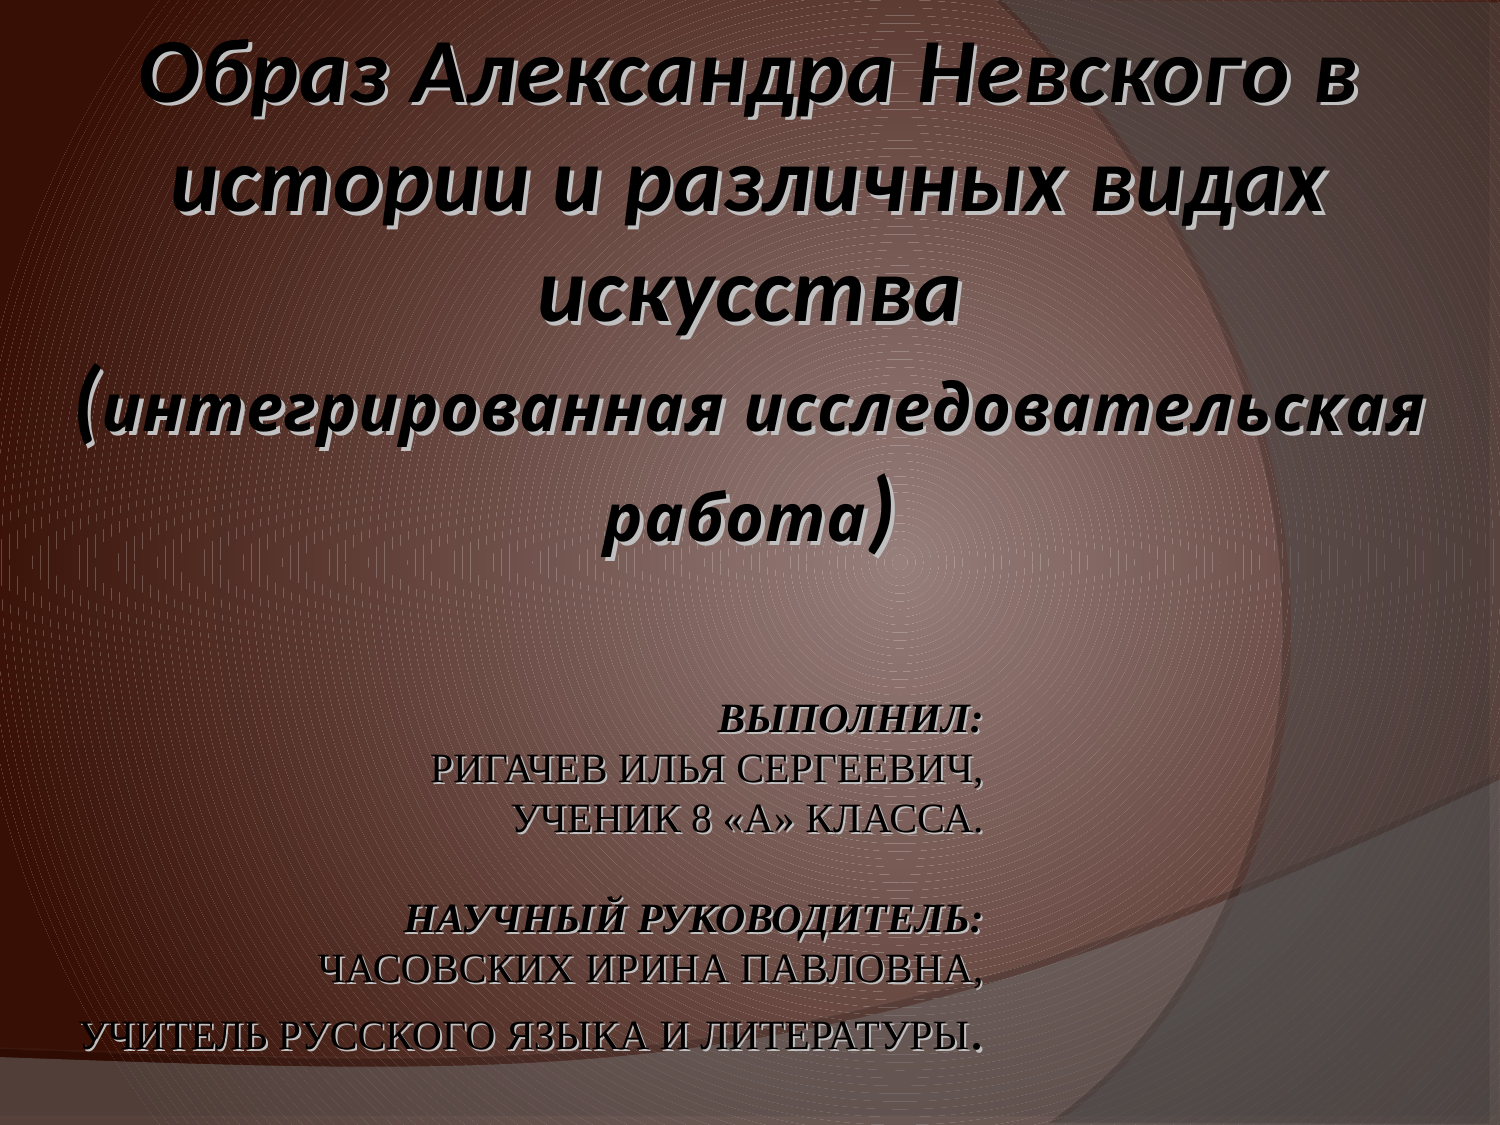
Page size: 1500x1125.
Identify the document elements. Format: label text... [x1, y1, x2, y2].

text_box Образ Александра Невского в истории и различных видах искусства (интегрированная исследовательская работа) [0, 3, 1500, 568]
title Выполнил: Ригачев Илья Сергеевич, Ученик 8 «А» класса. Научный руководитель: Часовских Ирина Павловна, учитель русского языка и литературы. [70, 568, 1465, 1090]
